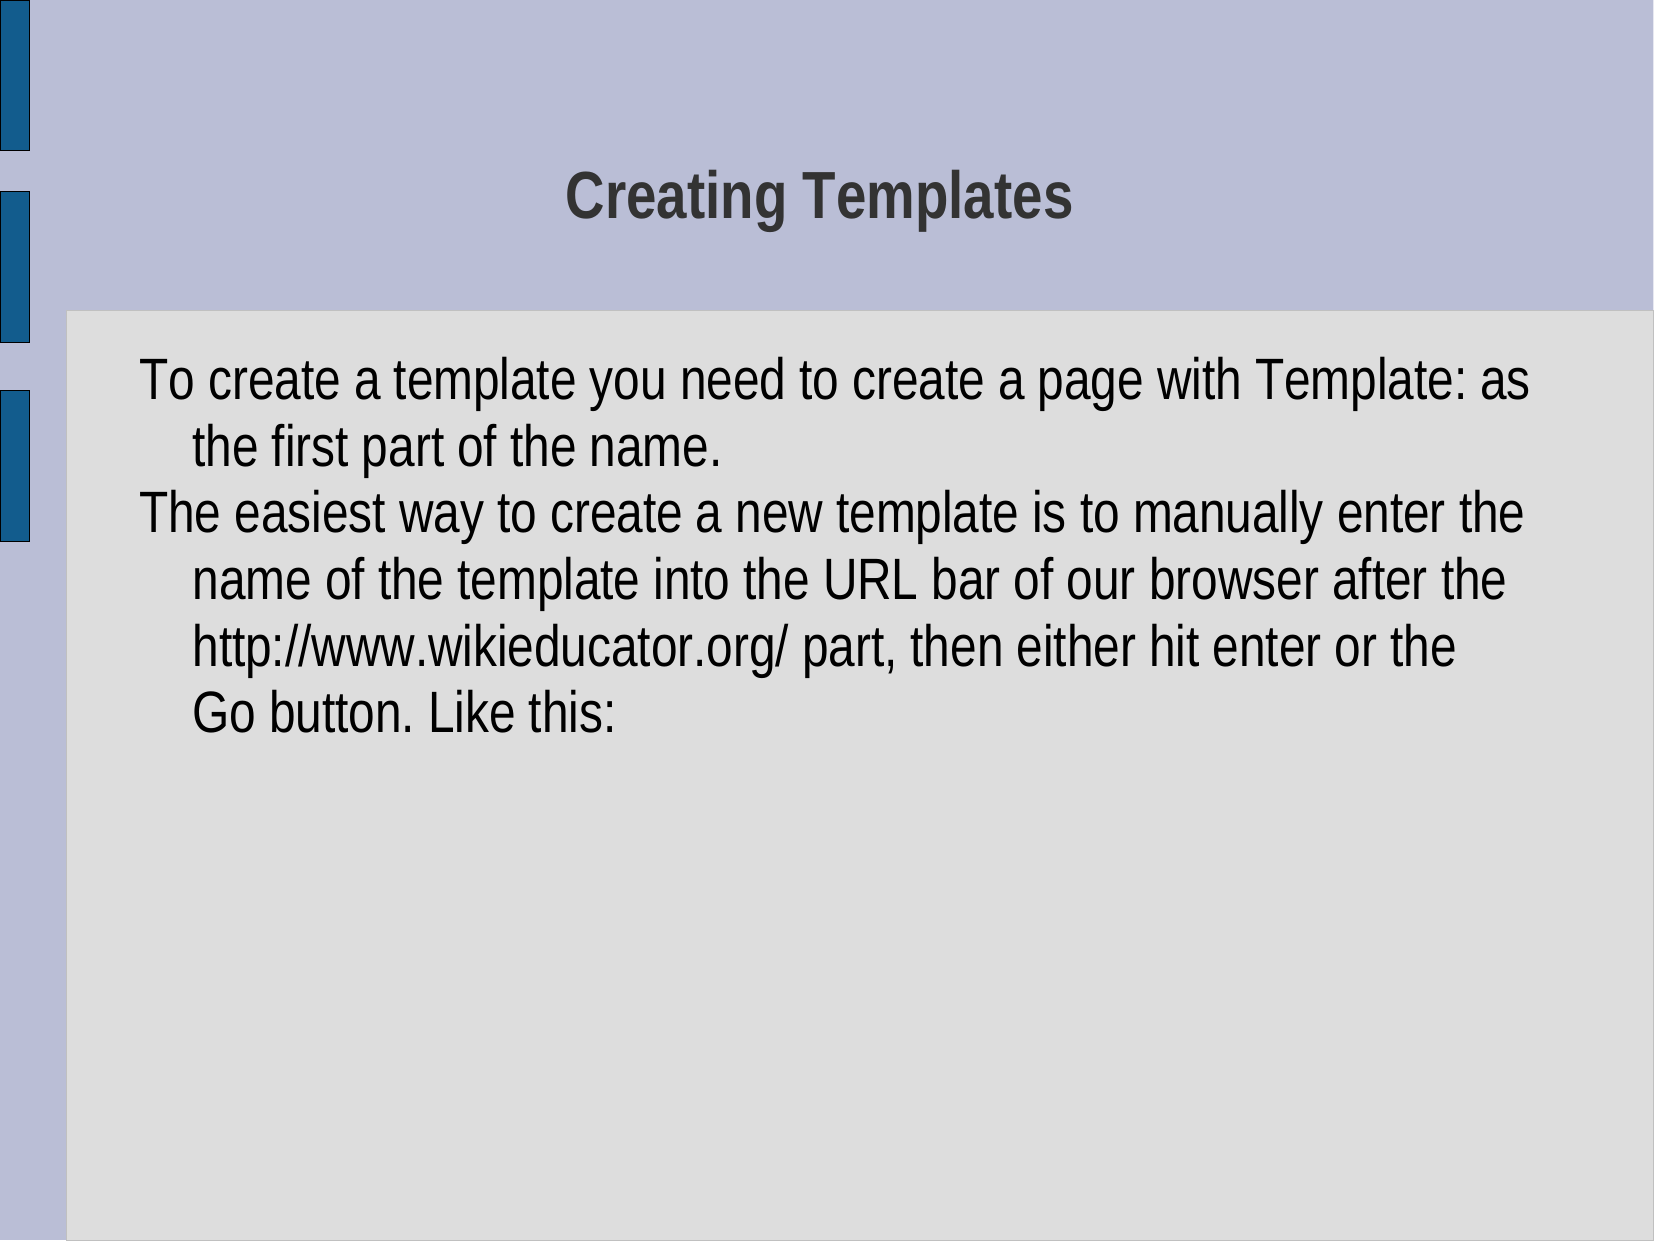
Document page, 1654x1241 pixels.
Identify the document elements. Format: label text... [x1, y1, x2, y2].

title Creating Templates [121, 91, 1534, 299]
list To create a template you need to create a page with Template: as the first part of the name. The easiest way to create a new template is to manually enter the name of the template into the URL bar of our browser after the http://www.wikieducator.org/ part, then either hit enter or the Go button. Like this: [121, 344, 1534, 1127]
